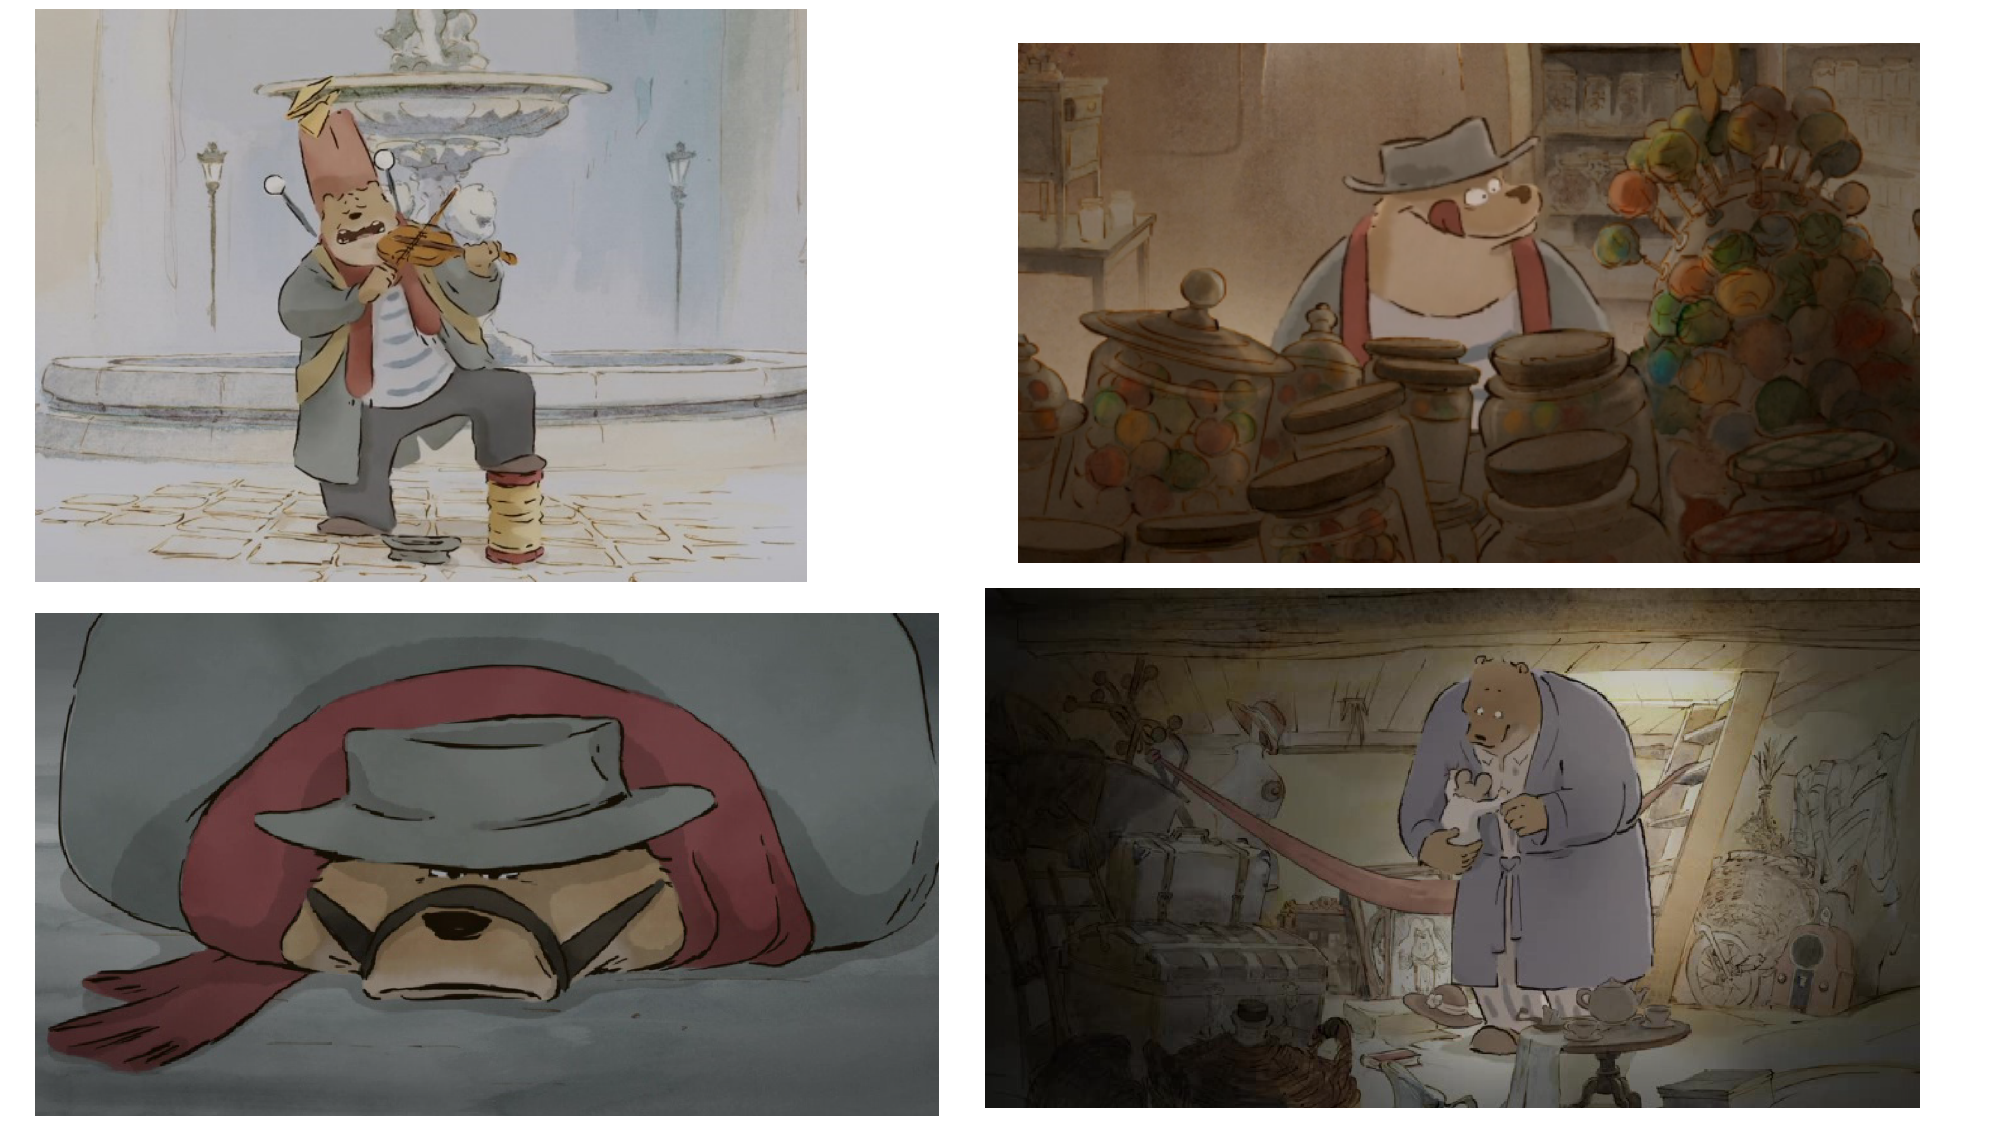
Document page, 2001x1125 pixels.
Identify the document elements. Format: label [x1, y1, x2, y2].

picture [35, 613, 939, 1116]
picture [1018, 43, 1920, 563]
picture [35, 9, 807, 582]
picture [985, 588, 1920, 1108]
